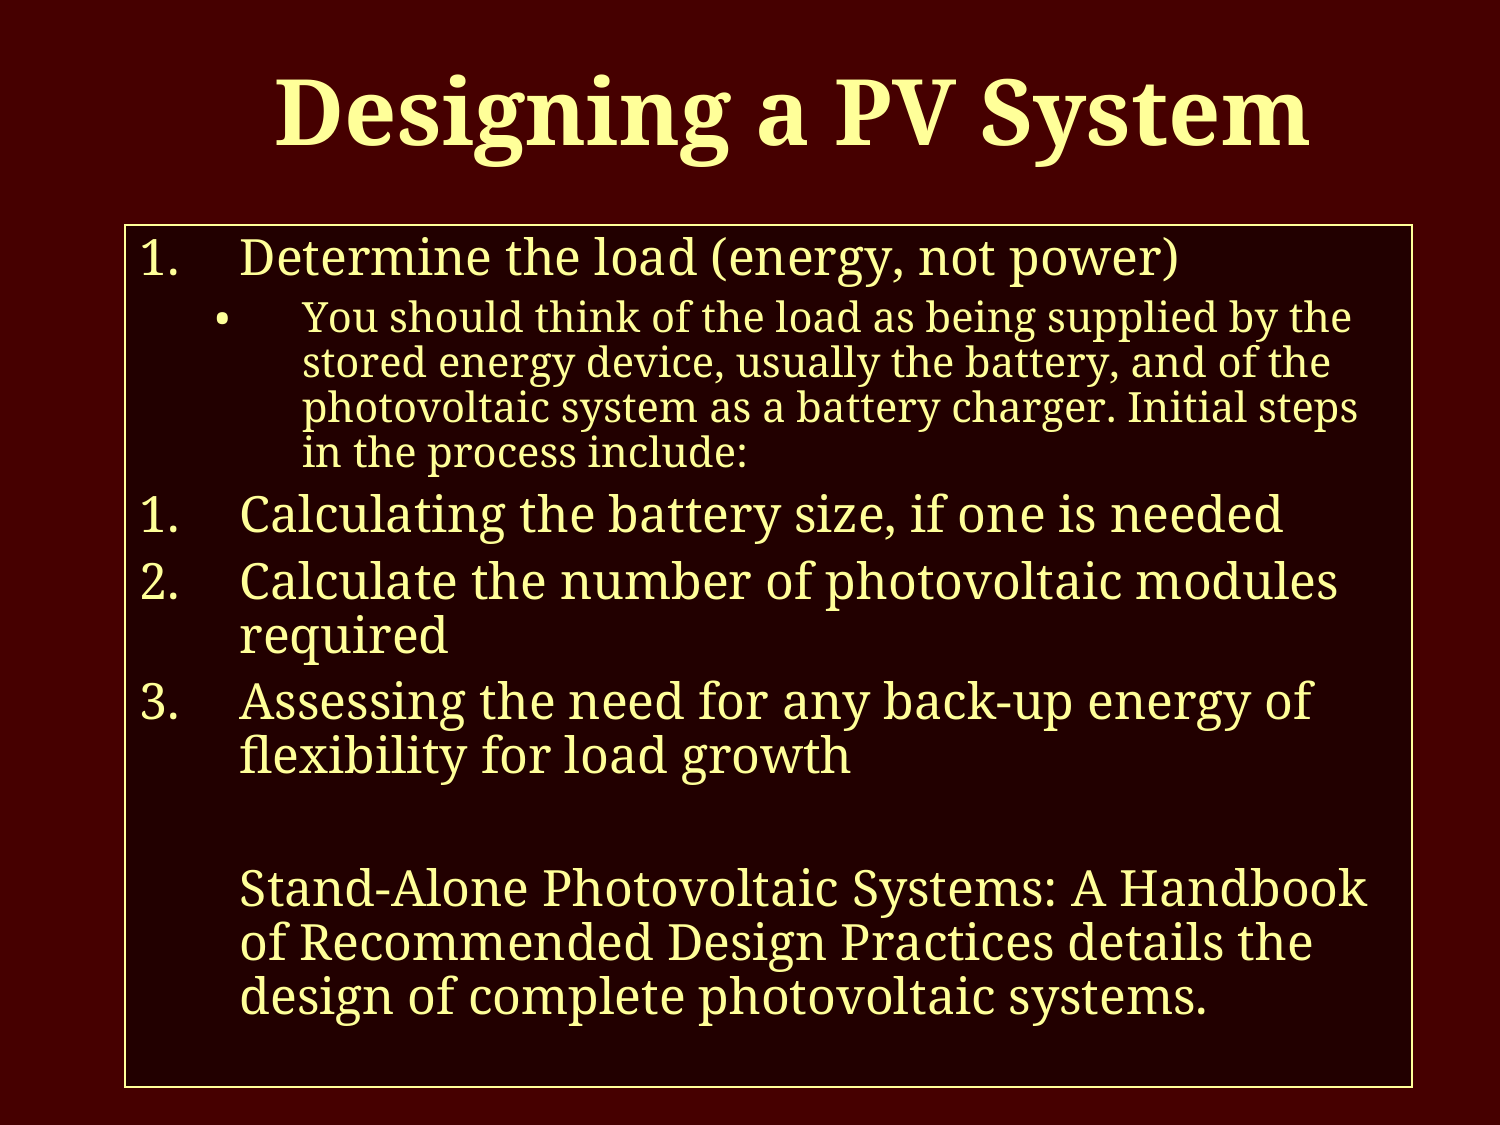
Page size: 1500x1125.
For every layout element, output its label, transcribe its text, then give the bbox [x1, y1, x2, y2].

title Designing a PV System [225, 0, 1363, 224]
list Determine the load (energy, not power) You should think of the load as being supplied by the stored energy device, usually the battery, and of the photovoltaic system as a battery charger. Initial steps in the process include: Calculating the battery size, if one is needed Calculate the number of photovoltaic modules required Assessing the need for any back-up energy of flexibility for load growth Stand-Alone Photovoltaic Systems: A Handbook of Recommended Design Practices details the design of complete photovoltaic systems. [124, 224, 1413, 1087]
